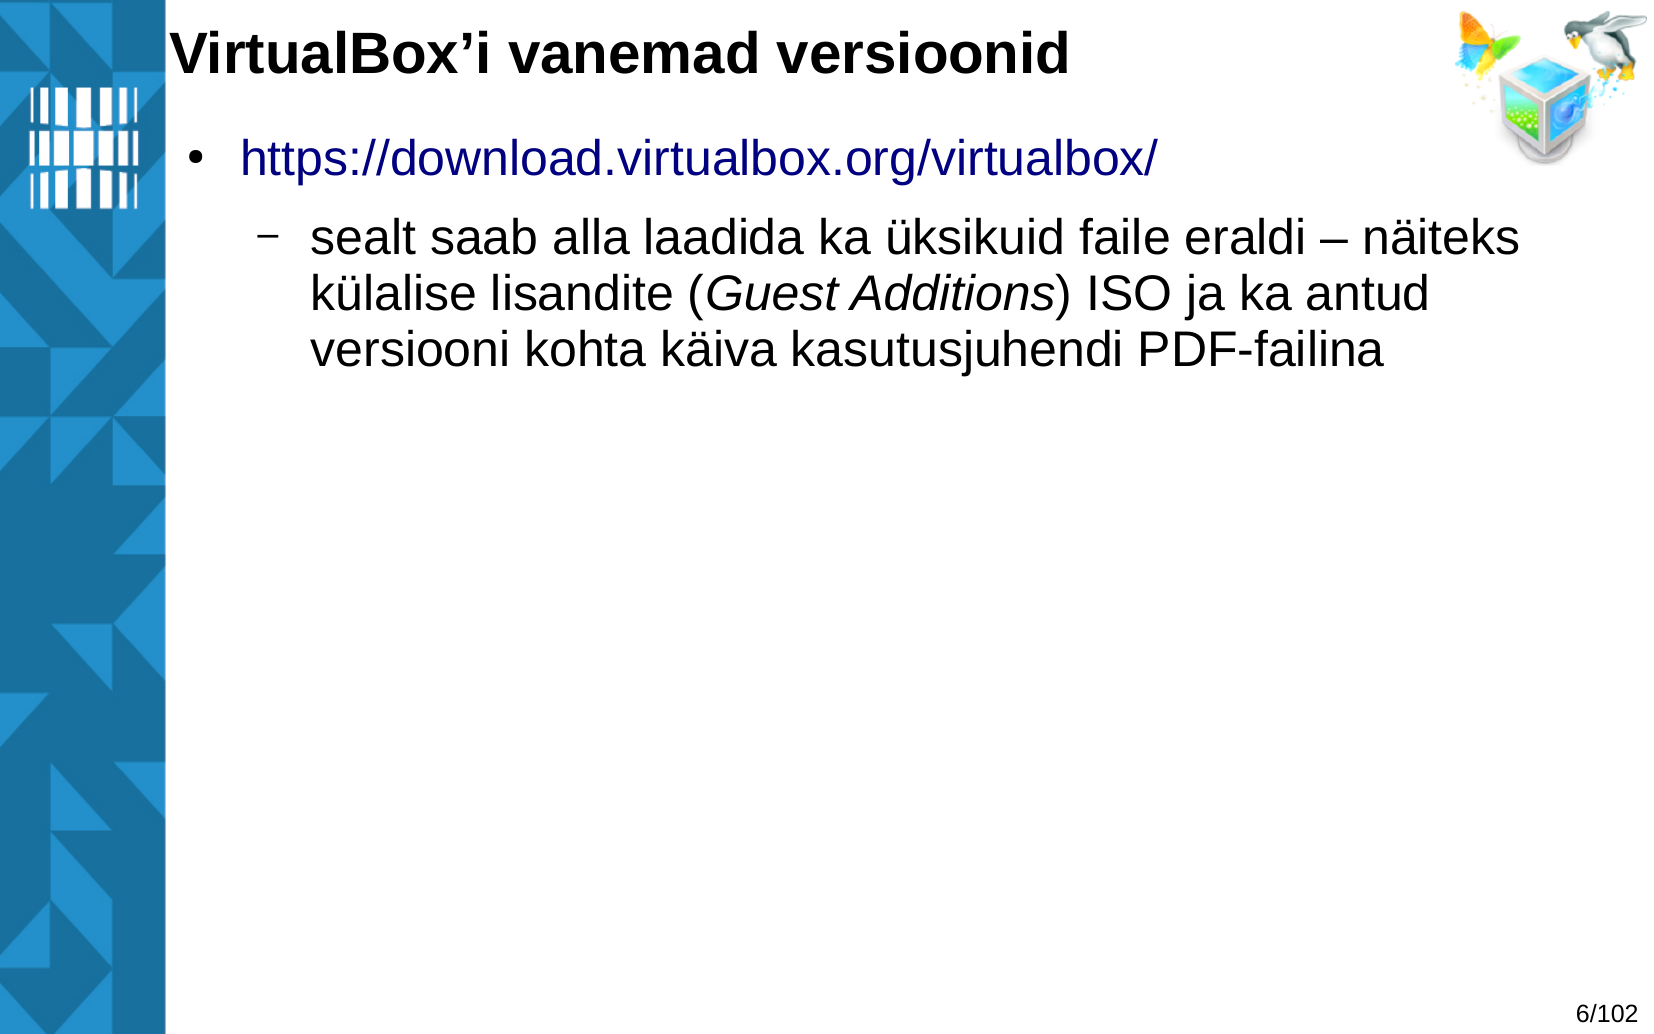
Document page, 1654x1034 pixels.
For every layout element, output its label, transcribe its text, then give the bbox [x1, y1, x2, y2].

picture [1452, 7, 1653, 166]
list https://download.virtualbox.org/virtualbox/ sealt saab alla laadida ka üksikuid faile eraldi – näiteks külalise lisandite (Guest Additions) ISO ja ka antud versiooni kohta käiva kasutusjuhendi PDF-failina [169, 129, 1630, 997]
title VirtualBox’i vanemad versioonid [169, 11, 1571, 95]
